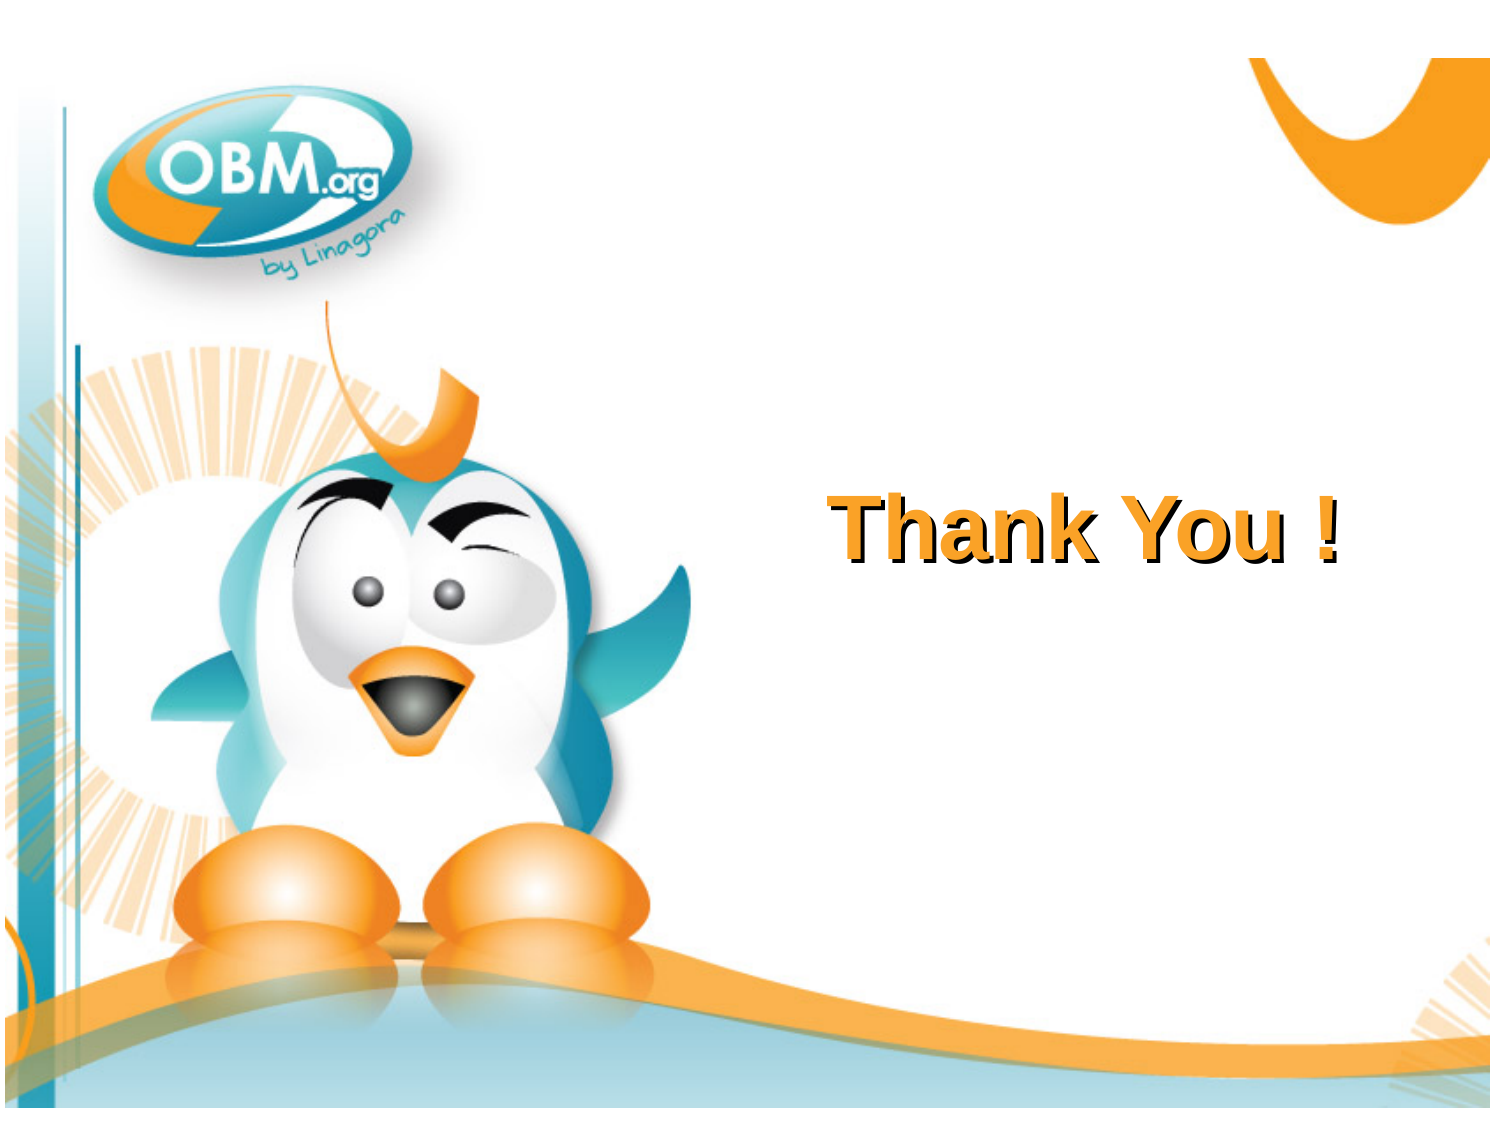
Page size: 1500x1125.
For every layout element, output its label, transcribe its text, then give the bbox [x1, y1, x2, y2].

title Thank You ! [669, 289, 1500, 772]
picture [5, 58, 1490, 1108]
